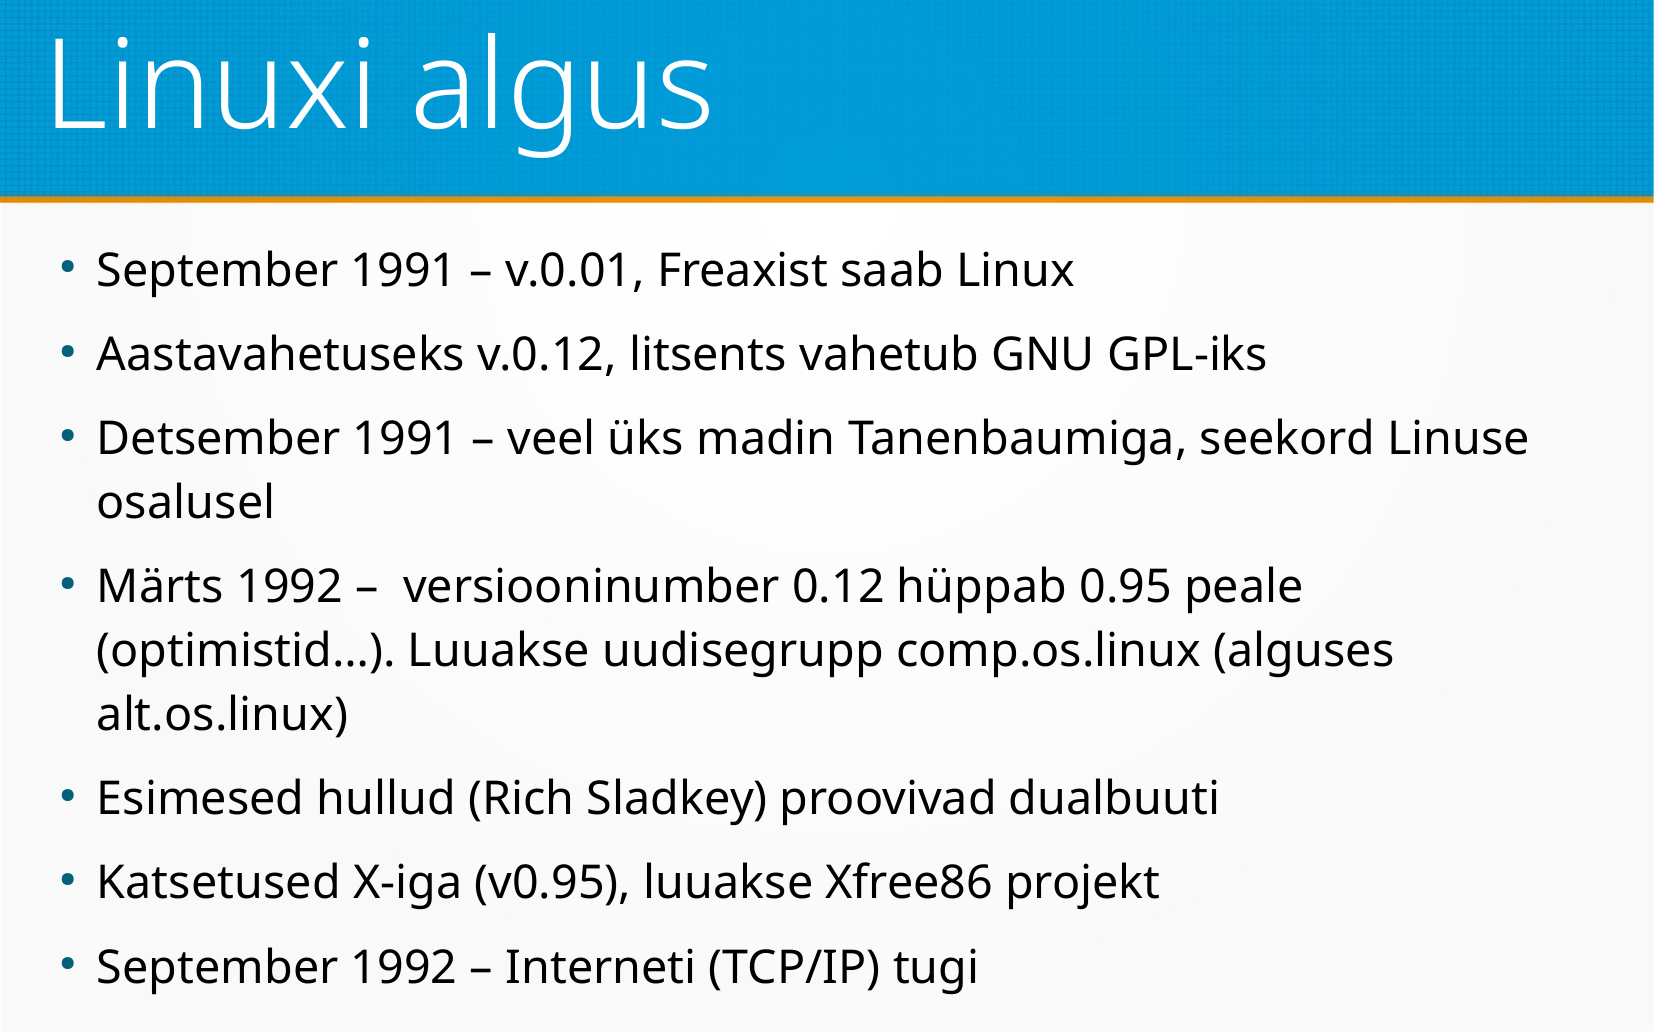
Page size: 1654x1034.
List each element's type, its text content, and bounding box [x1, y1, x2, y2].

title Linuxi algus [43, 0, 1619, 166]
picture [0, 195, 1654, 1034]
list September 1991 – v.0.01, Freaxist saab Linux Aastavahetuseks v.0.12, litsents vahetub GNU GPL-iks Detsember 1991 – veel üks madin Tanenbaumiga, seekord Linuse osalusel Märts 1992 – versiooninumber 0.12 hüppab 0.95 peale (optimistid…). Luuakse uudisegrupp comp.os.linux (alguses alt.os.linux) Esimesed hullud (Rich Sladkey) proovivad dualbuuti Katsetused X-iga (v0.95), luuakse Xfree86 projekt September 1992 – Interneti (TCP/IP) tugi [47, 236, 1607, 1002]
